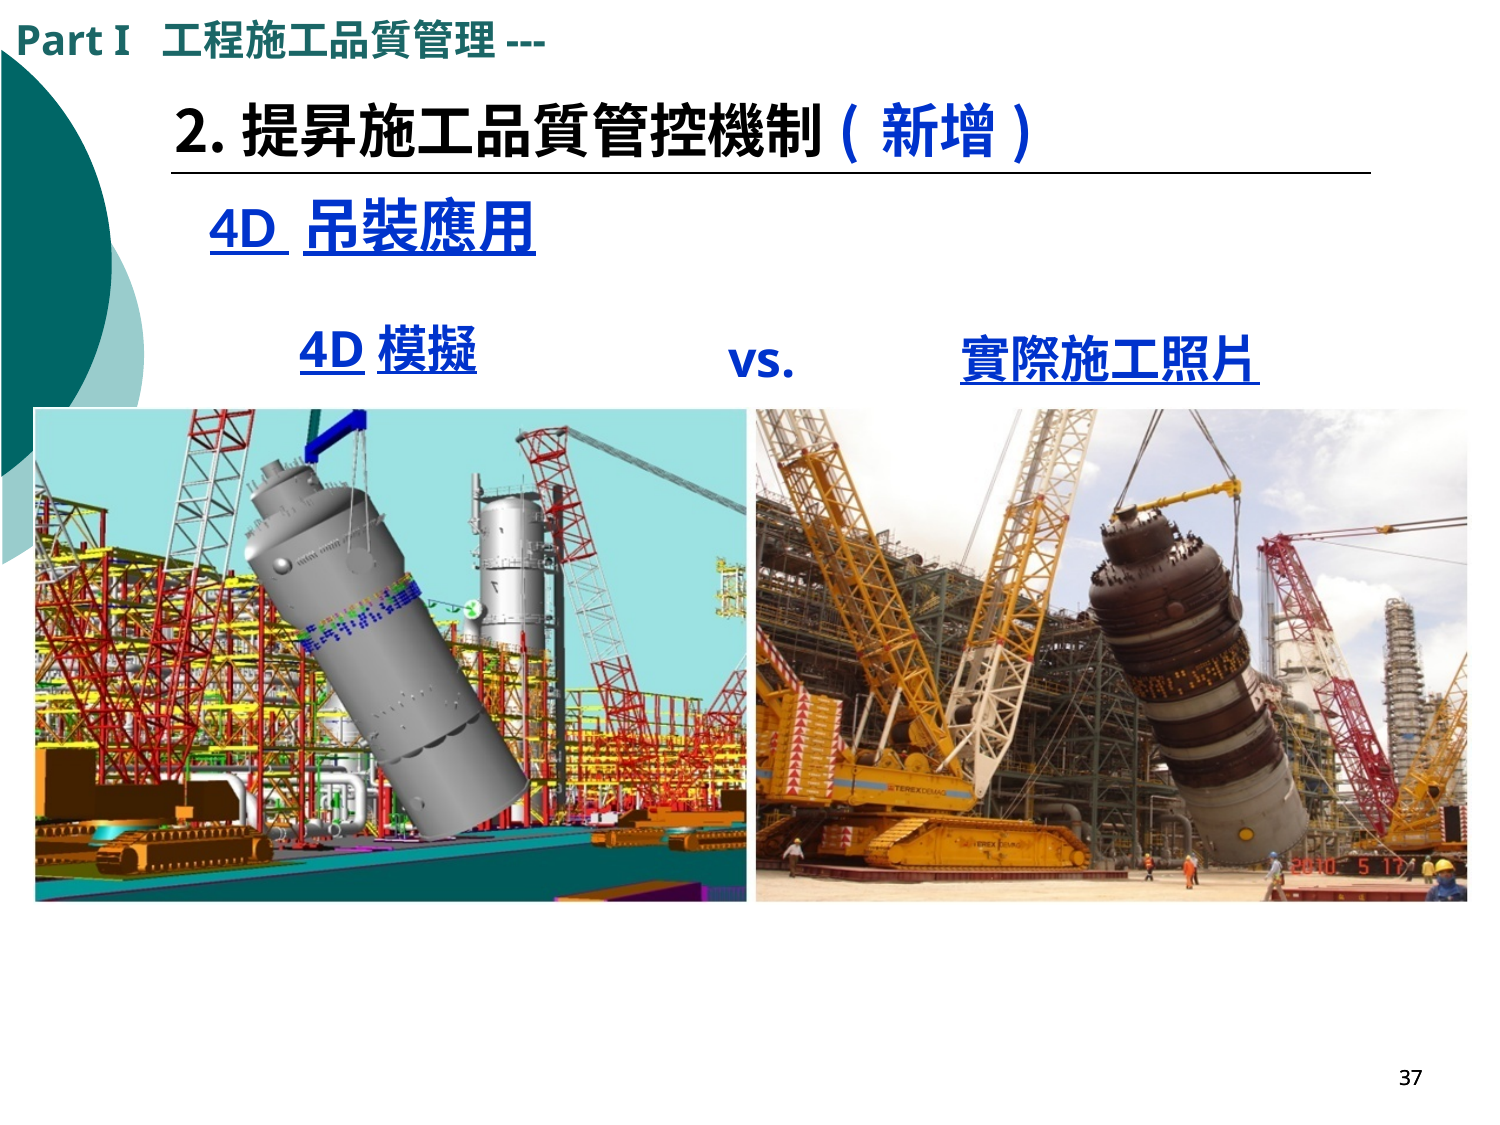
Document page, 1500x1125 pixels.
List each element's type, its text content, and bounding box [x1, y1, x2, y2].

title 2.提昇施工品質管控機制(新增) [159, 78, 1376, 181]
picture [33, 407, 1472, 905]
text_box Part I 工程施工品質管理--- [0, 0, 597, 79]
text_box vs. [673, 320, 851, 396]
text_box 實際施工照片 [851, 320, 1424, 396]
text_box 4D 吊裝應用 [194, 172, 1046, 275]
text_box 4D模擬 [206, 309, 571, 385]
